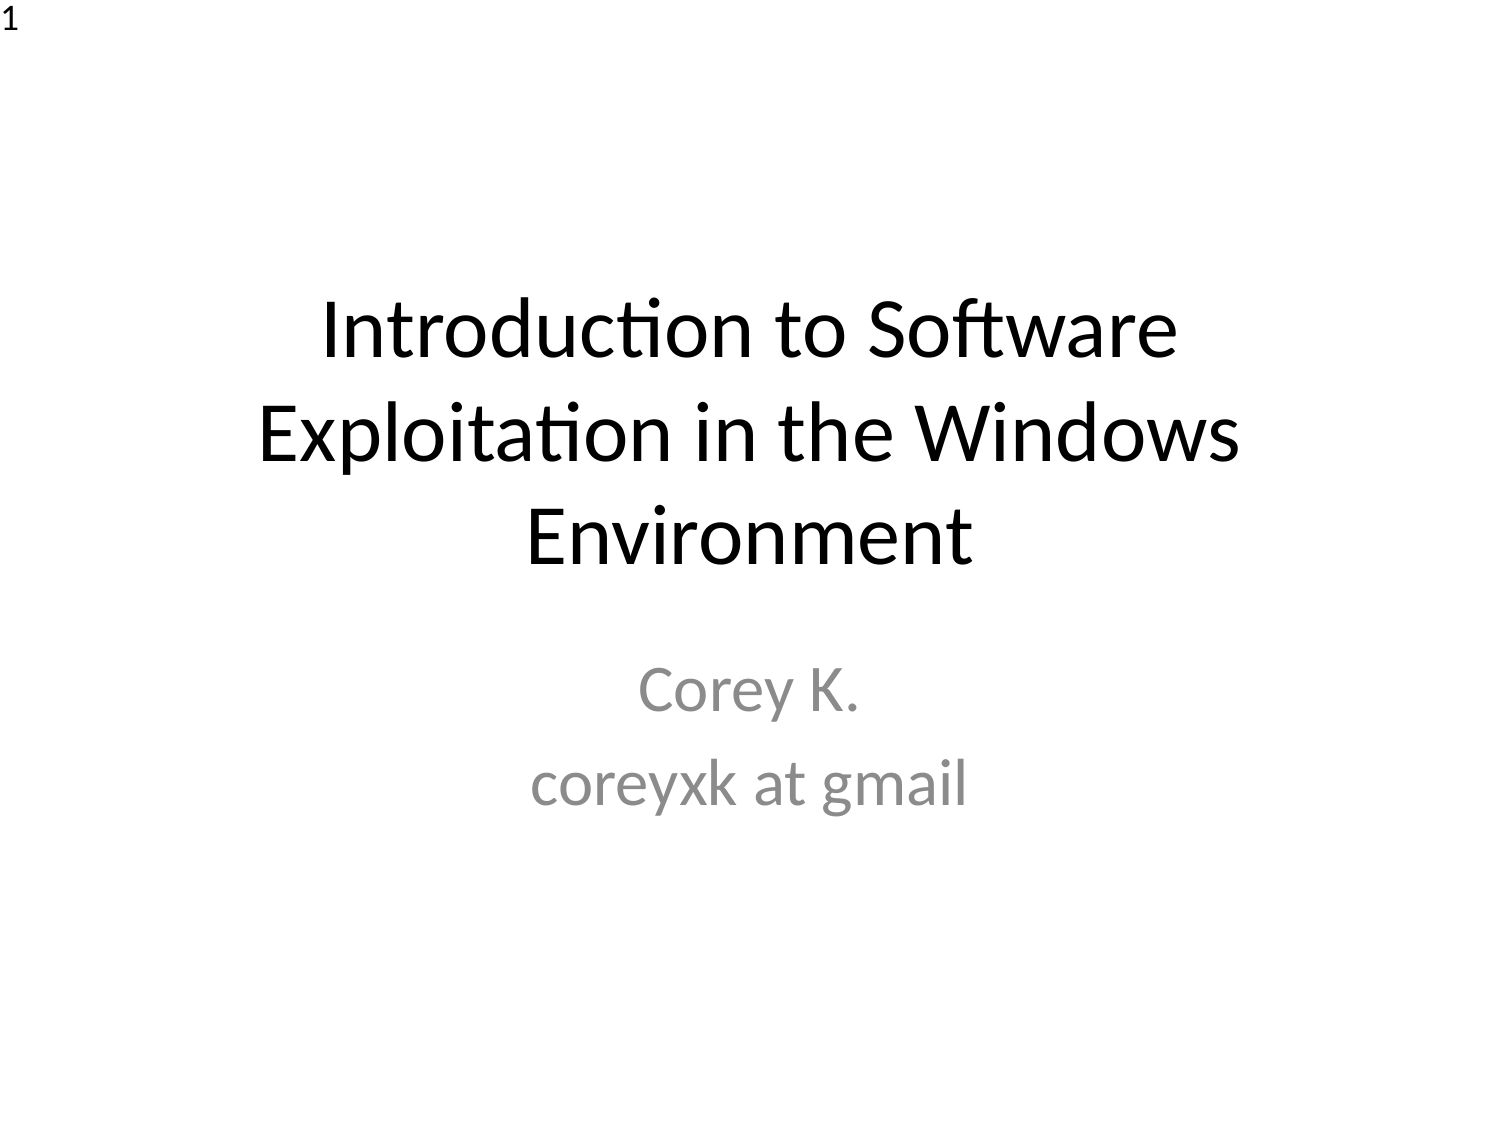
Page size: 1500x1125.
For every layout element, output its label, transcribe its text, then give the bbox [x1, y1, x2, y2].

title Introduction to Software Exploitation in the Windows Environment [112, 262, 1388, 591]
subtitle Corey K. coreyxk at gmail [225, 637, 1275, 925]
